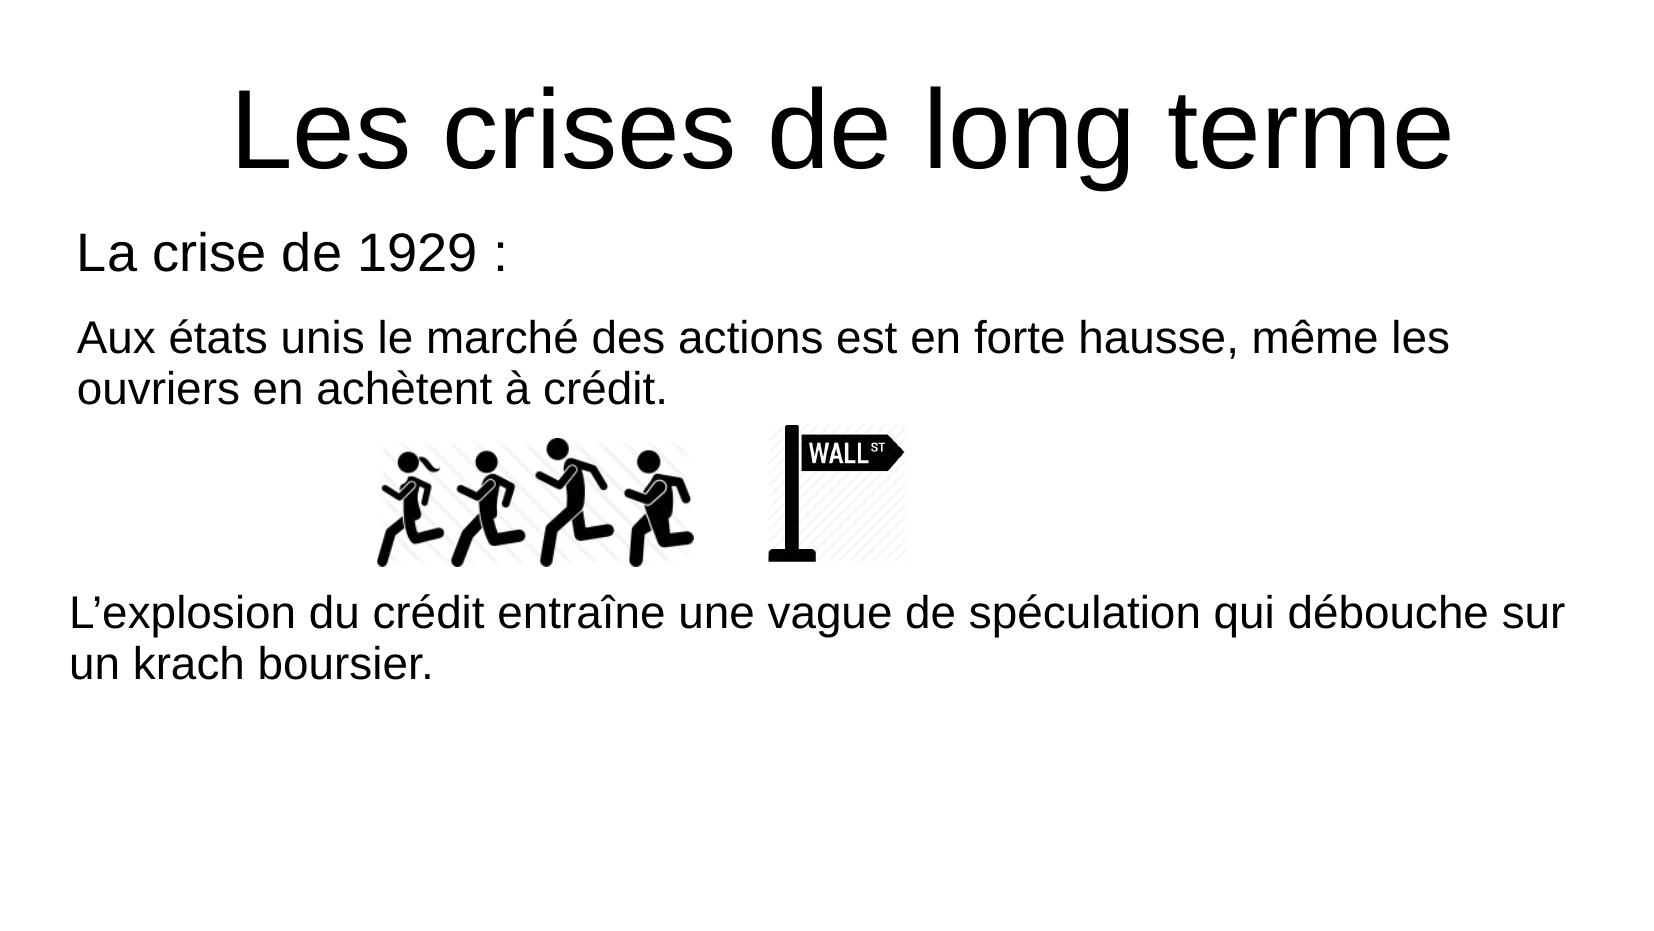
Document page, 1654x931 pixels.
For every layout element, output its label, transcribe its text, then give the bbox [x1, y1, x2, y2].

title Les crises de long terme [98, 51, 1587, 207]
picture [766, 421, 909, 565]
text_box Aux états unis le marché des actions est en forte hausse, même les ouvriers en achètent à crédit. [62, 304, 1601, 436]
text_box La crise de 1929 : [62, 214, 547, 305]
picture [377, 438, 694, 567]
text_box L’explosion du crédit entraîne une vague de spéculation qui débouche sur un krach boursier. [54, 579, 1614, 709]
